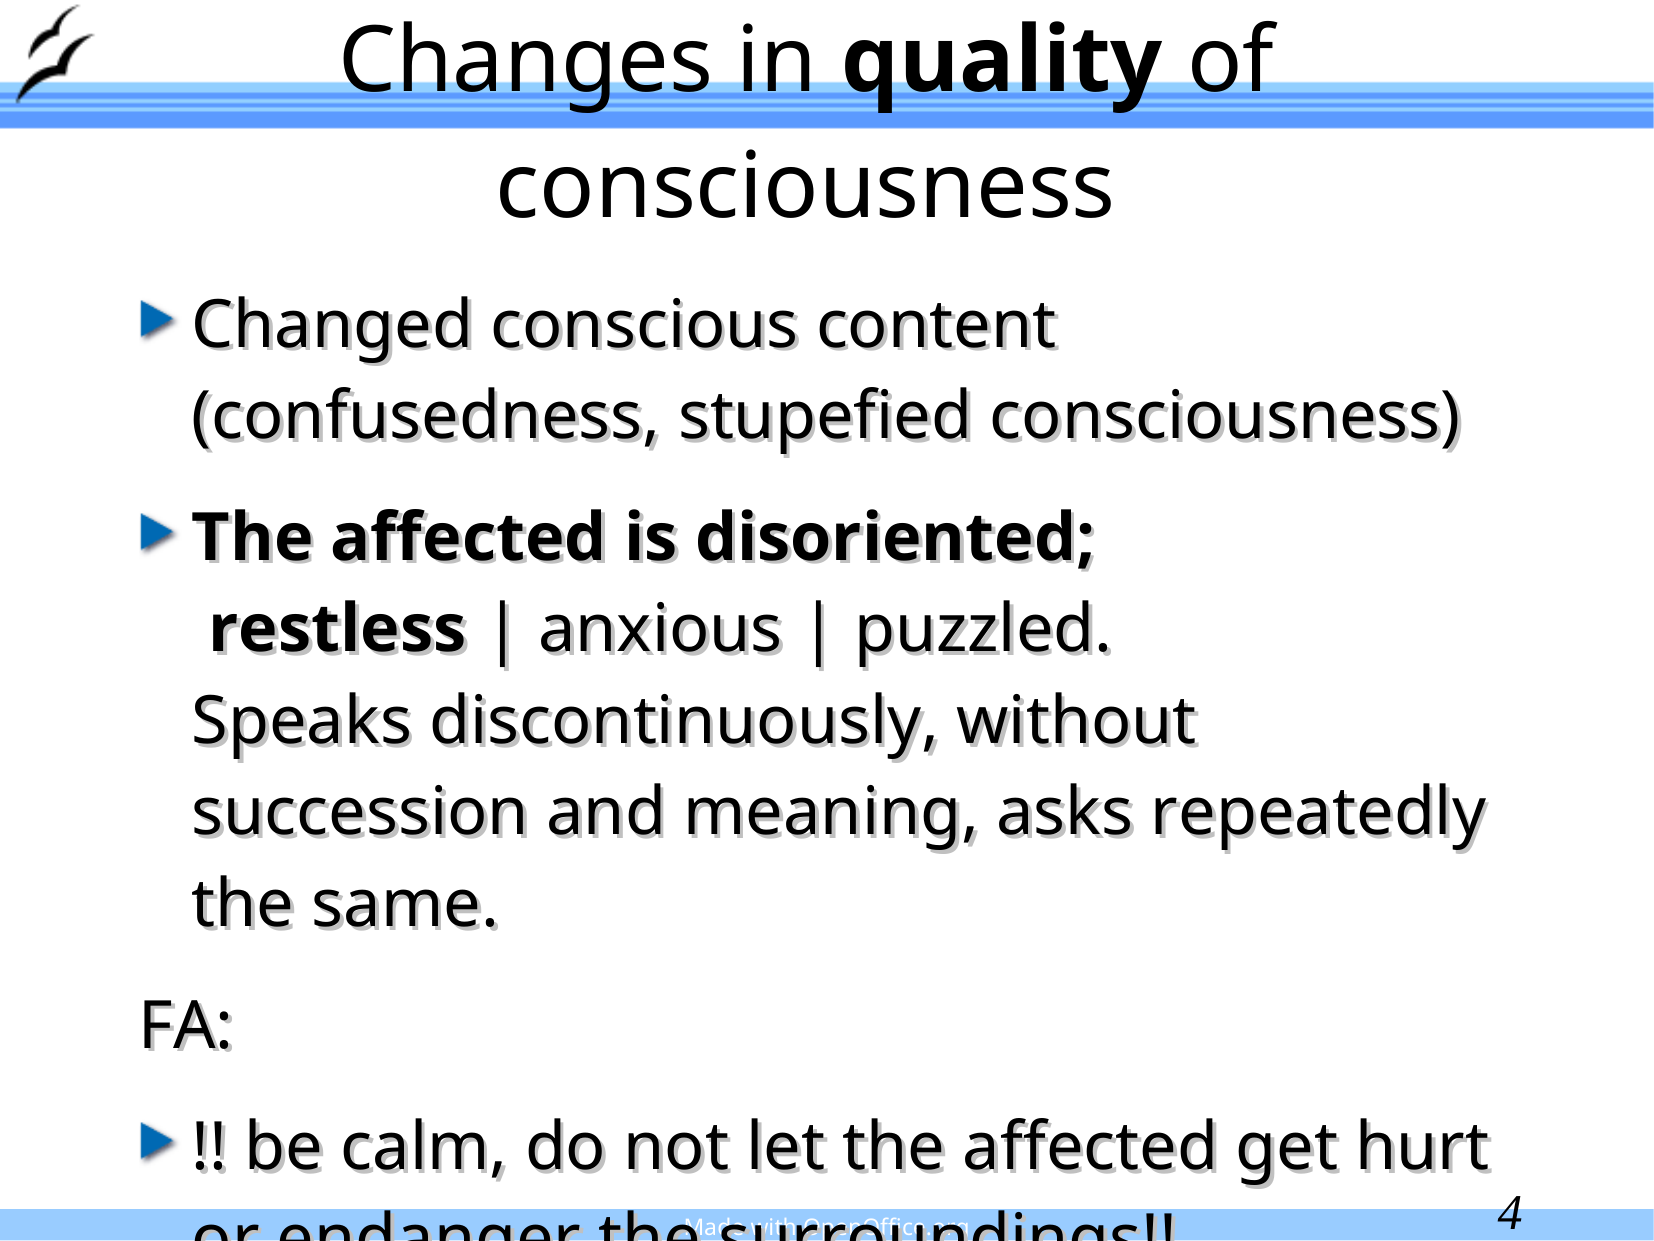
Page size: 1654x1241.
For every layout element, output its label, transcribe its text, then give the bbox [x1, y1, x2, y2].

title Changes in quality of consciousness [99, 6, 1513, 230]
picture [0, 0, 1654, 133]
list Changed conscious content (confusedness, stupefied consciousness) The affected is disoriented; restless | anxious | puzzled. Speaks discontinuously, without succession and meaning, asks repeatedly the same. FA: !! be calm, do not let the affected get hurt or endanger the surroundings!! [120, 275, 1534, 1195]
